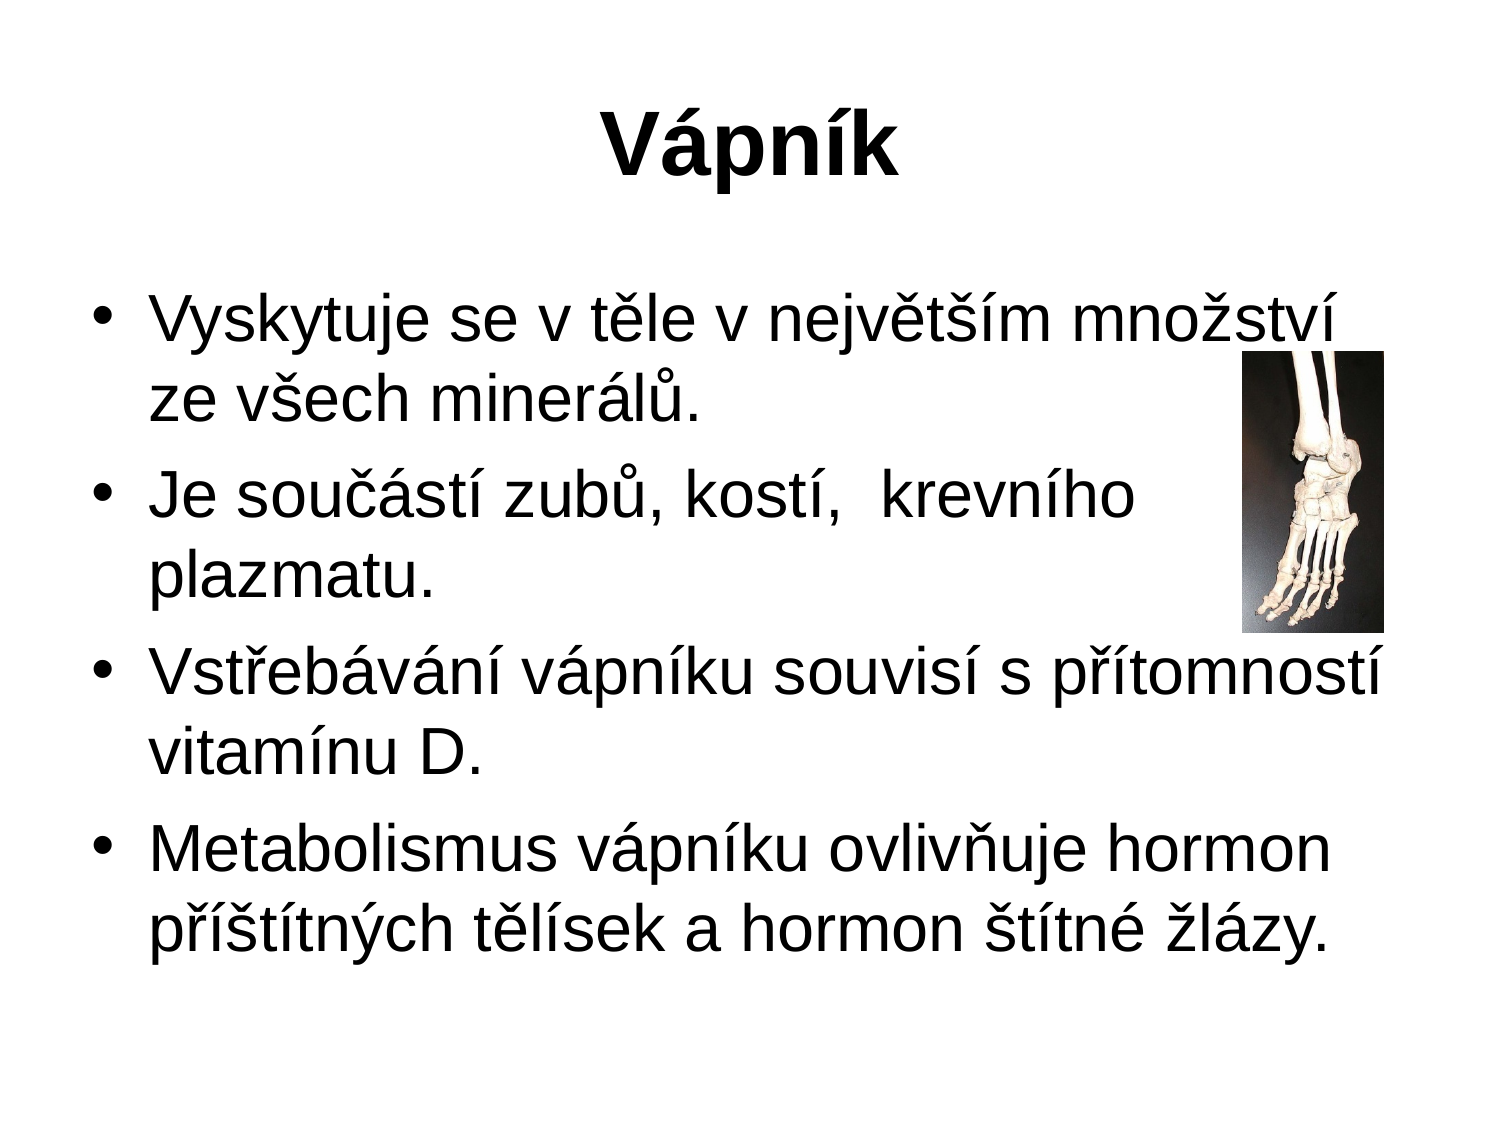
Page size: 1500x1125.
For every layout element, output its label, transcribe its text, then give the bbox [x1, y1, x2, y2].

list Vyskytuje se v těle v největším množství ze všech minerálů. Je součástí zubů, kostí, krevního plazmatu. Vstřebávání vápníku souvisí s přítomností vitamínu D. Metabolismus vápníku ovlivňuje hormon příštítných tělísek a hormon štítné žlázy. [76, 267, 1427, 1069]
title Vápník [75, 45, 1426, 233]
picture [1242, 351, 1384, 633]
